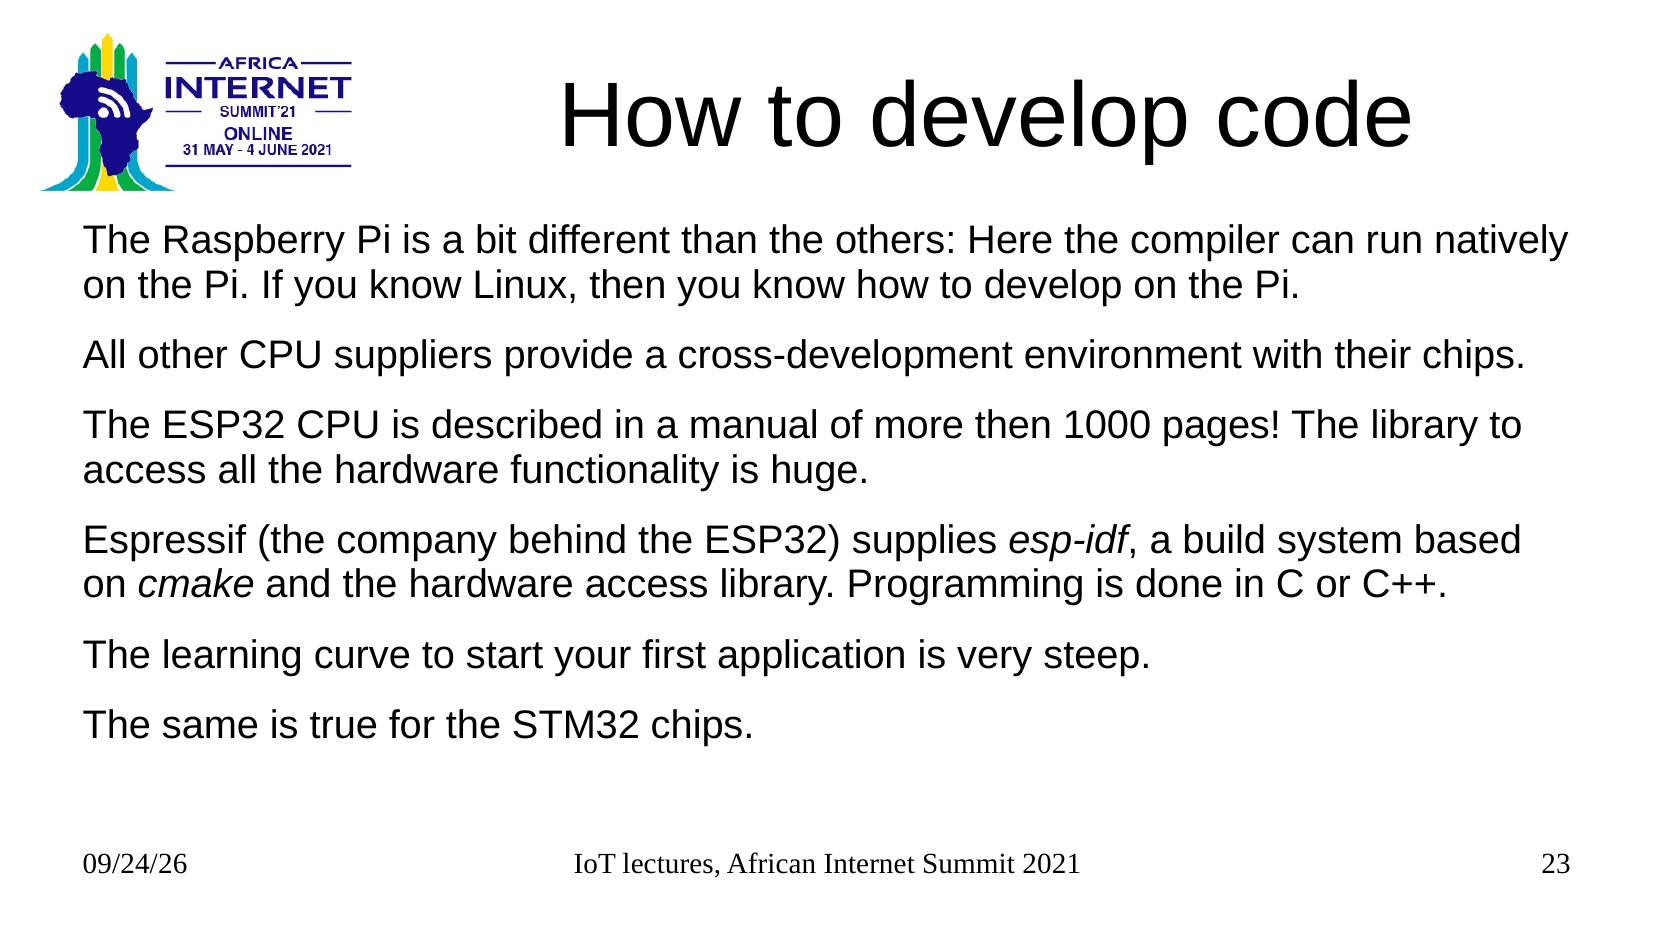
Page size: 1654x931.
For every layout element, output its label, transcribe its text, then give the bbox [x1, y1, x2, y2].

list The Raspberry Pi is a bit different than the others: Here the compiler can run natively on the Pi. If you know Linux, then you know how to develop on the Pi. All other CPU suppliers provide a cross-development environment with their chips. The ESP32 CPU is described in a manual of more then 1000 pages! The library to access all the hardware functionality is huge. Espressif (the company behind the ESP32) supplies esp-idf, a build system based on cmake and the hardware access library. Programming is done in C or C++. The learning curve to start your first application is very steep. The same is true for the STM32 chips. [82, 217, 1571, 758]
title How to develop code [403, 37, 1571, 193]
picture [9, 11, 384, 207]
